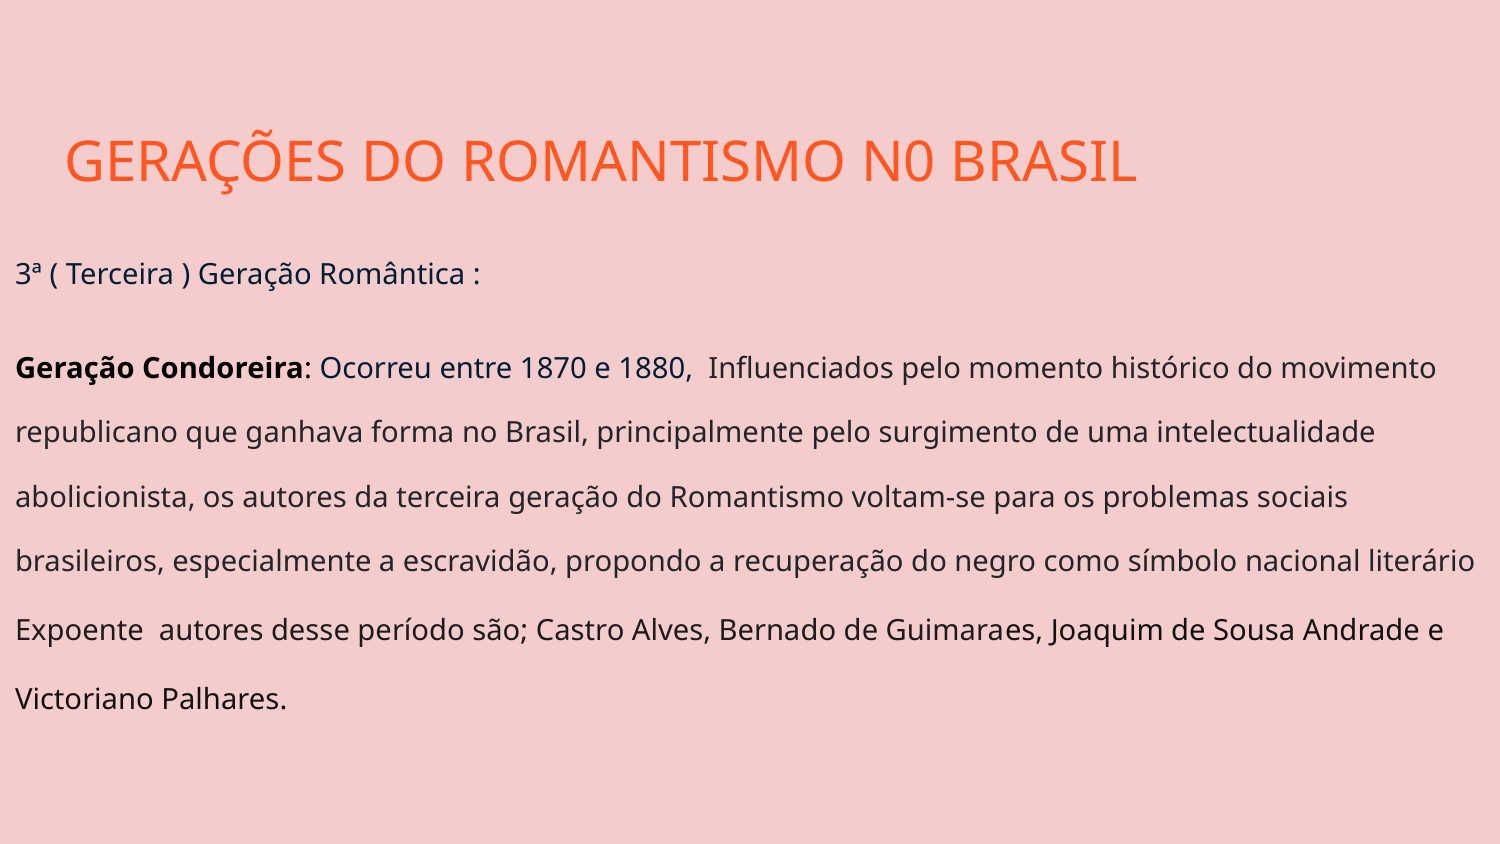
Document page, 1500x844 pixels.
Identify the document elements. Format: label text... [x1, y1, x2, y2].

list 3ª ( Terceira ) Geração Romântica : Geração Condoreira: Ocorreu entre 1870 e 1880, Influenciados pelo momento histórico do movimento republicano que ganhava forma no Brasil, principalmente pelo surgimento de uma intelectualidade abolicionista, os autores da terceira geração do Romantismo voltam-se para os problemas sociais brasileiros, especialmente a escravidão, propondo a recuperação do negro como símbolo nacional literário Expoente autores desse período são; Castro Alves, Bernado de Guimaraes, Joaquim de Sousa Andrade e Victoriano Palhares. [0, 210, 1500, 772]
title GERAÇÕES DO ROMANTISMO N0 BRASIL [49, 53, 1500, 204]
